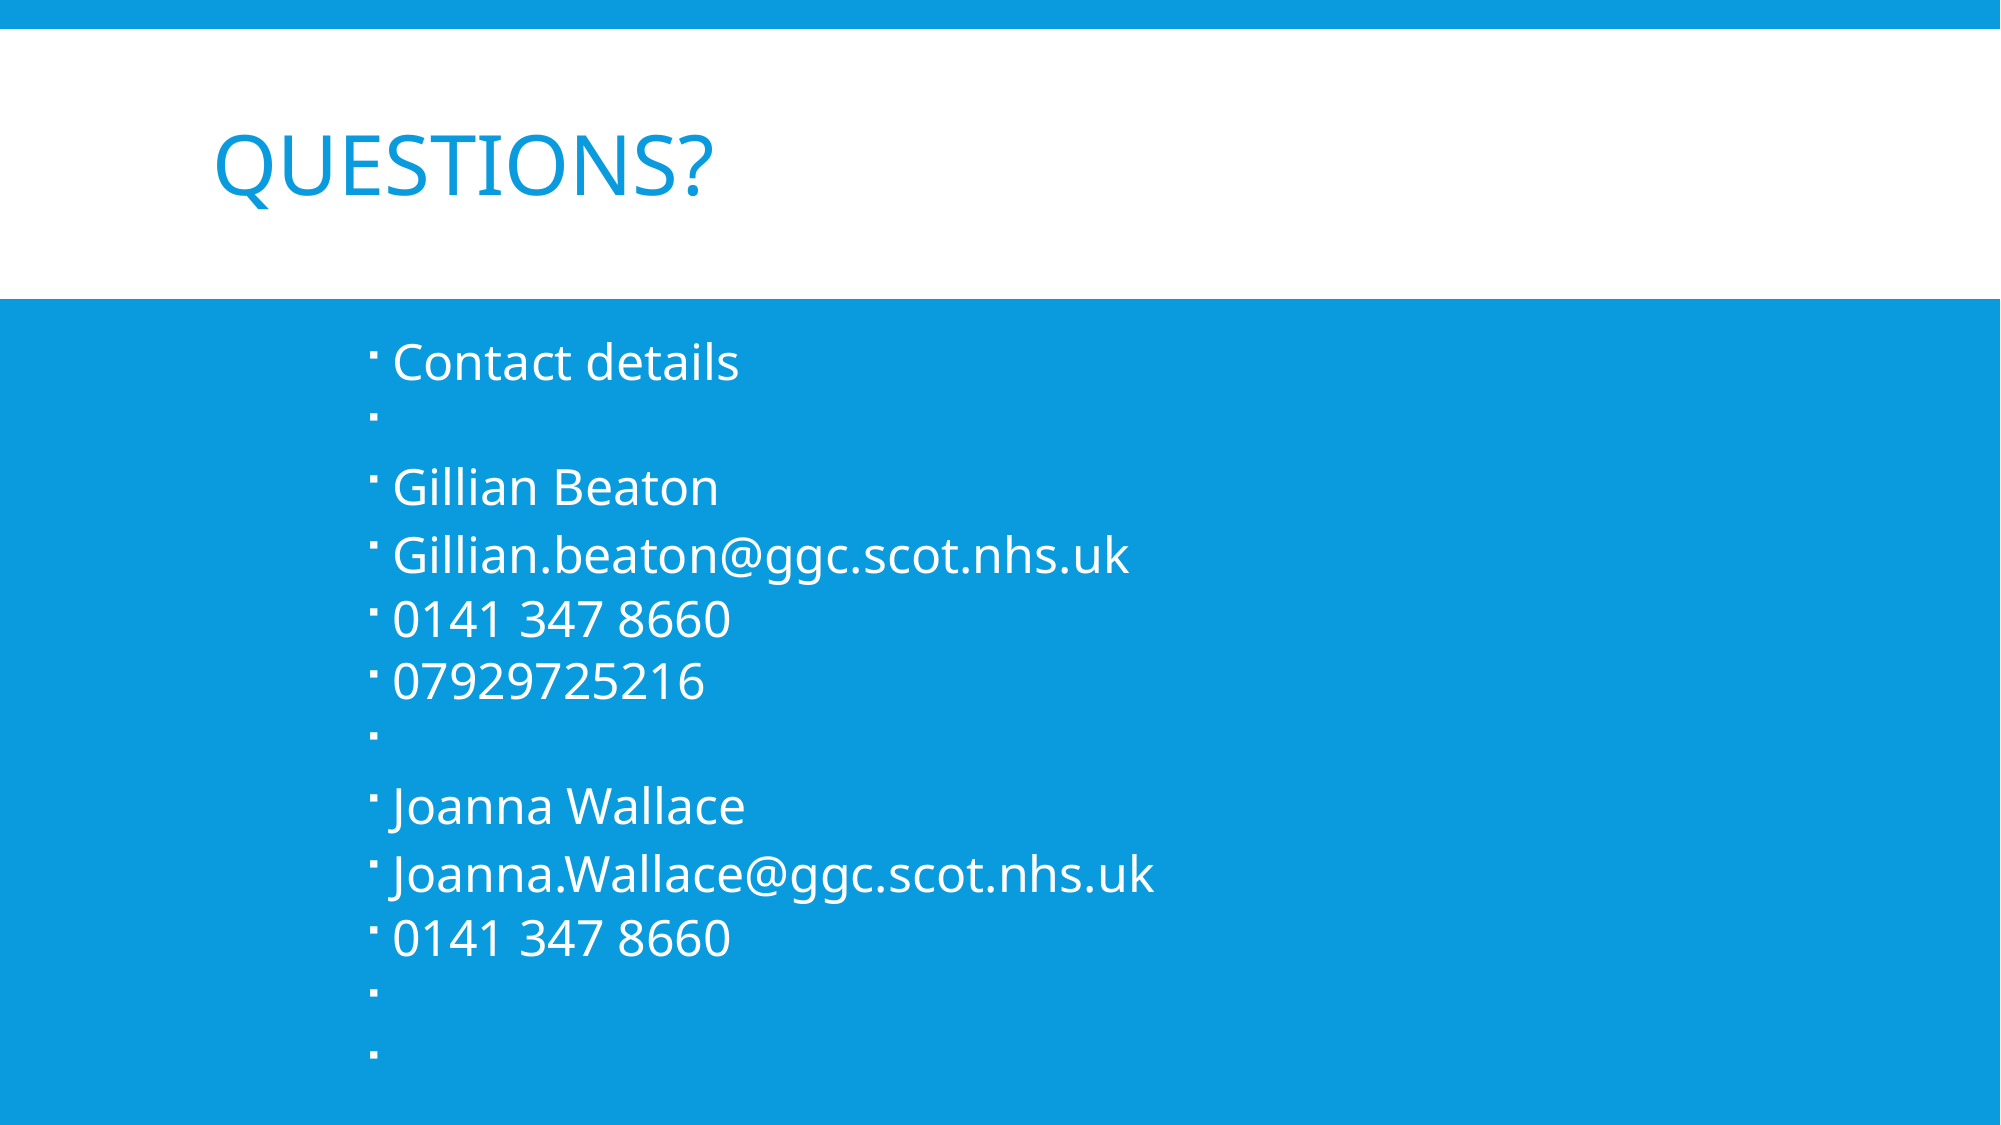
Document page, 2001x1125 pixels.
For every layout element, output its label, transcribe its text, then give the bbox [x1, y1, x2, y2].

title Questions? [197, 46, 1803, 294]
list Contact details Gillian Beaton Gillian.beaton@ggc.scot.nhs.uk 0141 347 8660 07929725216 Joanna Wallace Joanna.Wallace@ggc.scot.nhs.uk 0141 347 8660 [197, 329, 1803, 1021]
